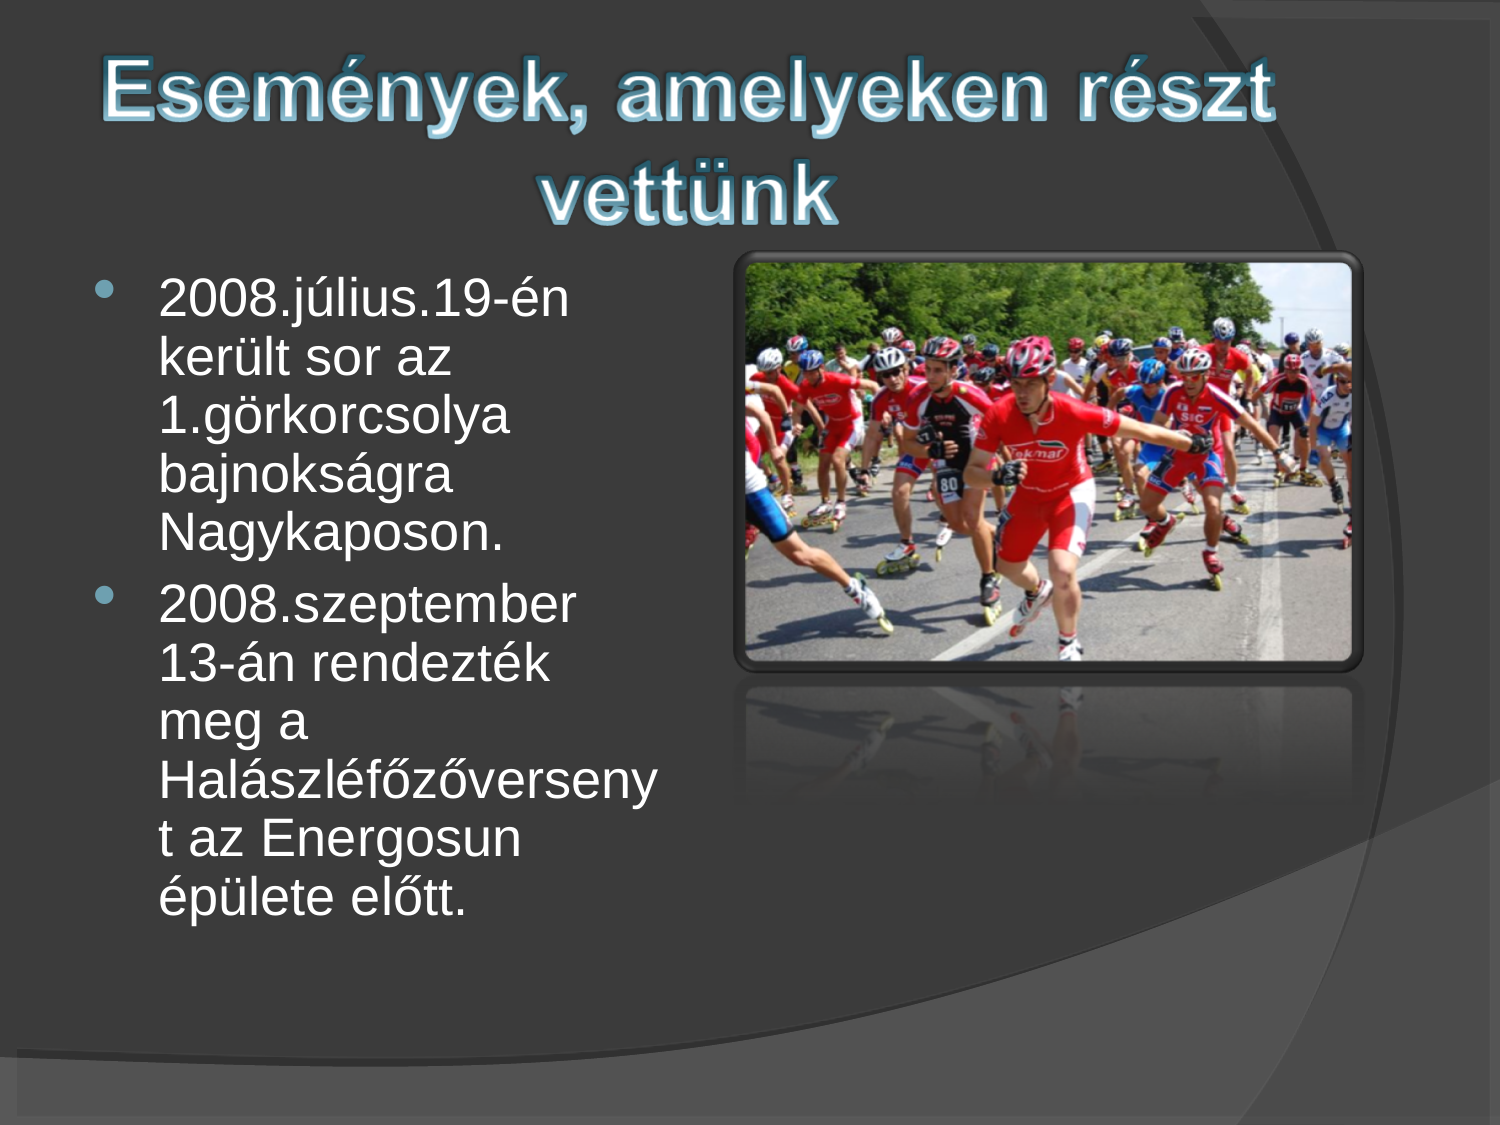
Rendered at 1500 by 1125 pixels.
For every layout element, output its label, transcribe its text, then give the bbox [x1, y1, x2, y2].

picture [41, 5, 1330, 247]
picture [729, 248, 1369, 1102]
text_box 2008.július.19-én került sor az 1.görkorcsolya bajnokságra Nagykaposon. 2008.szeptember 13-án rendezték meg a Halászléfőzőversenyt az Energosun épülete előtt. [75, 262, 676, 1005]
